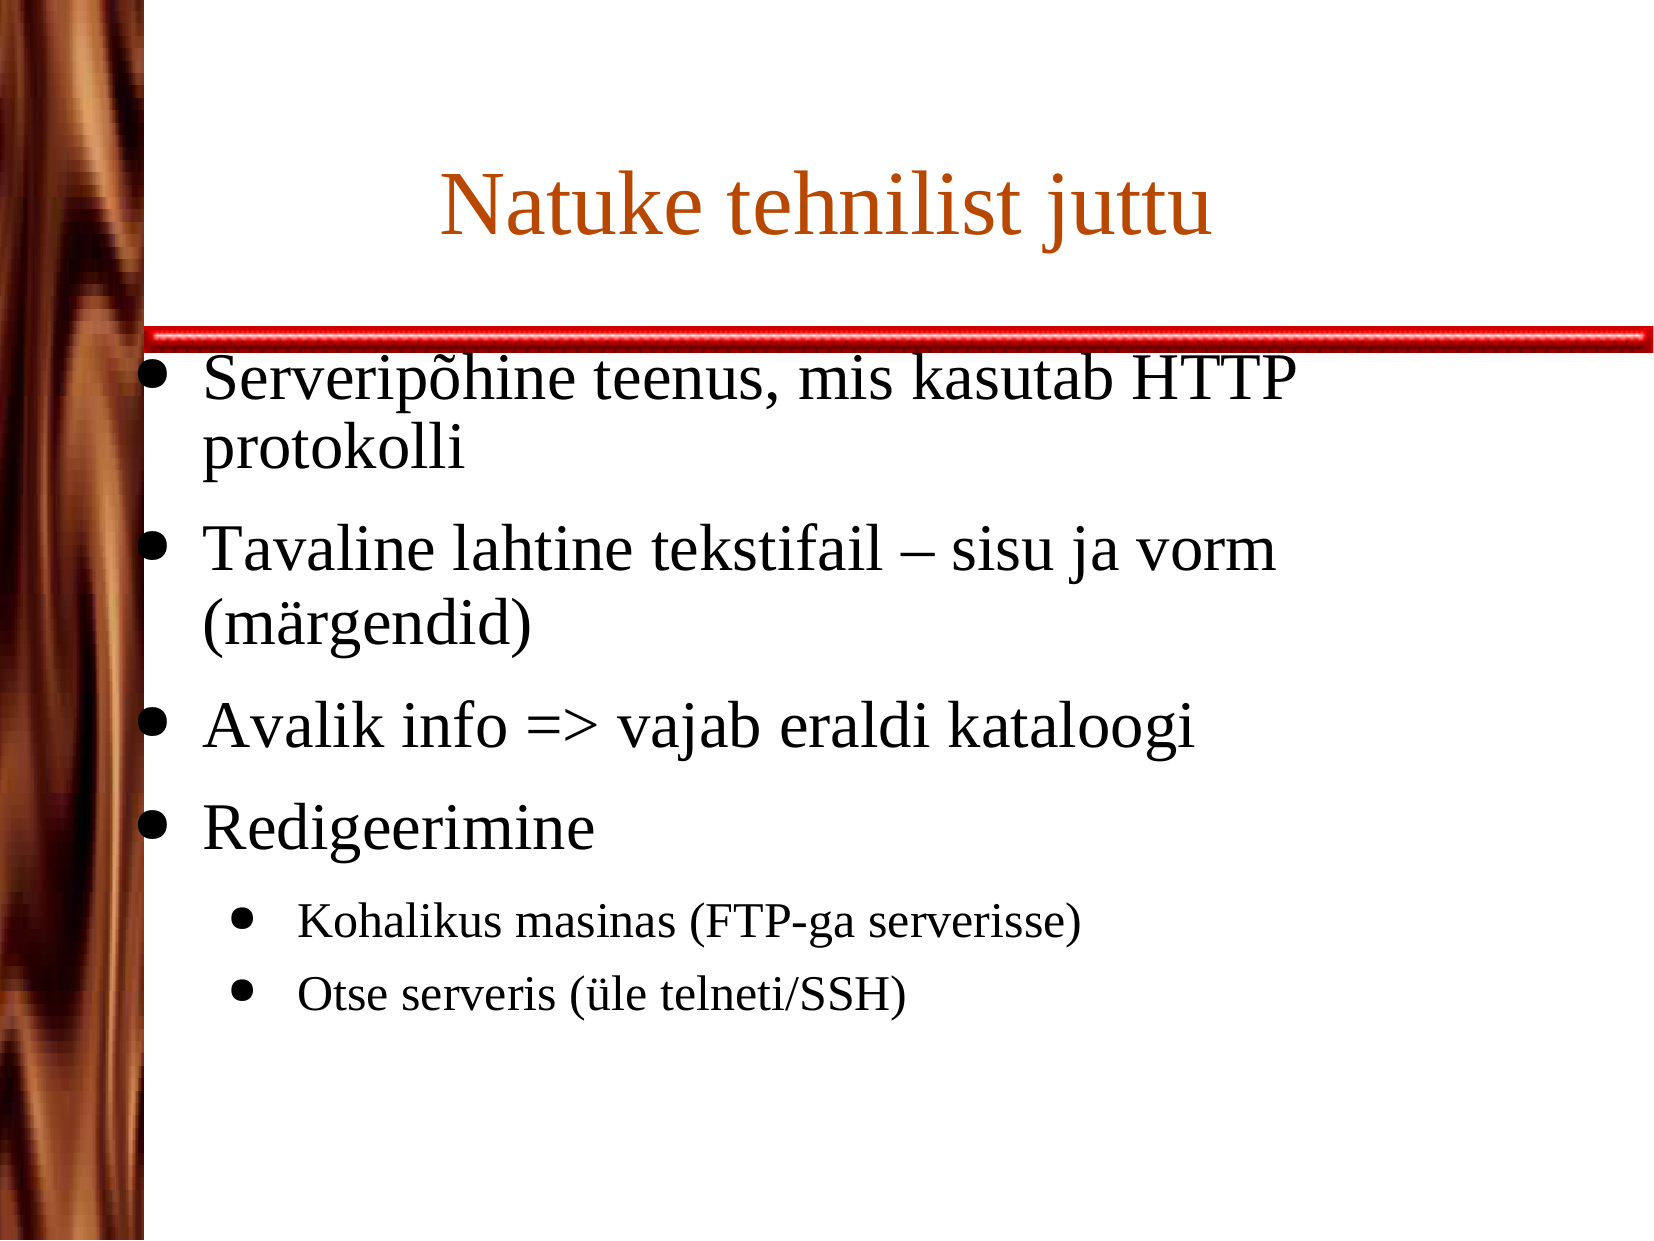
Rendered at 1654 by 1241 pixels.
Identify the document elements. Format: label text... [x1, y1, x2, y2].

list Serveripõhine teenus, mis kasutab HTTP protokolli Tavaline lahtine tekstifail – sisu ja vorm (märgendid) Avalik info => vajab eraldi kataloogi Redigeerimine Kohalikus masinas (FTP-ga serverisse) Otse serveris (üle telneti/SSH) [121, 344, 1533, 1126]
title Natuke tehnilist juttu [121, 100, 1533, 312]
picture [0, 0, 1654, 1240]
